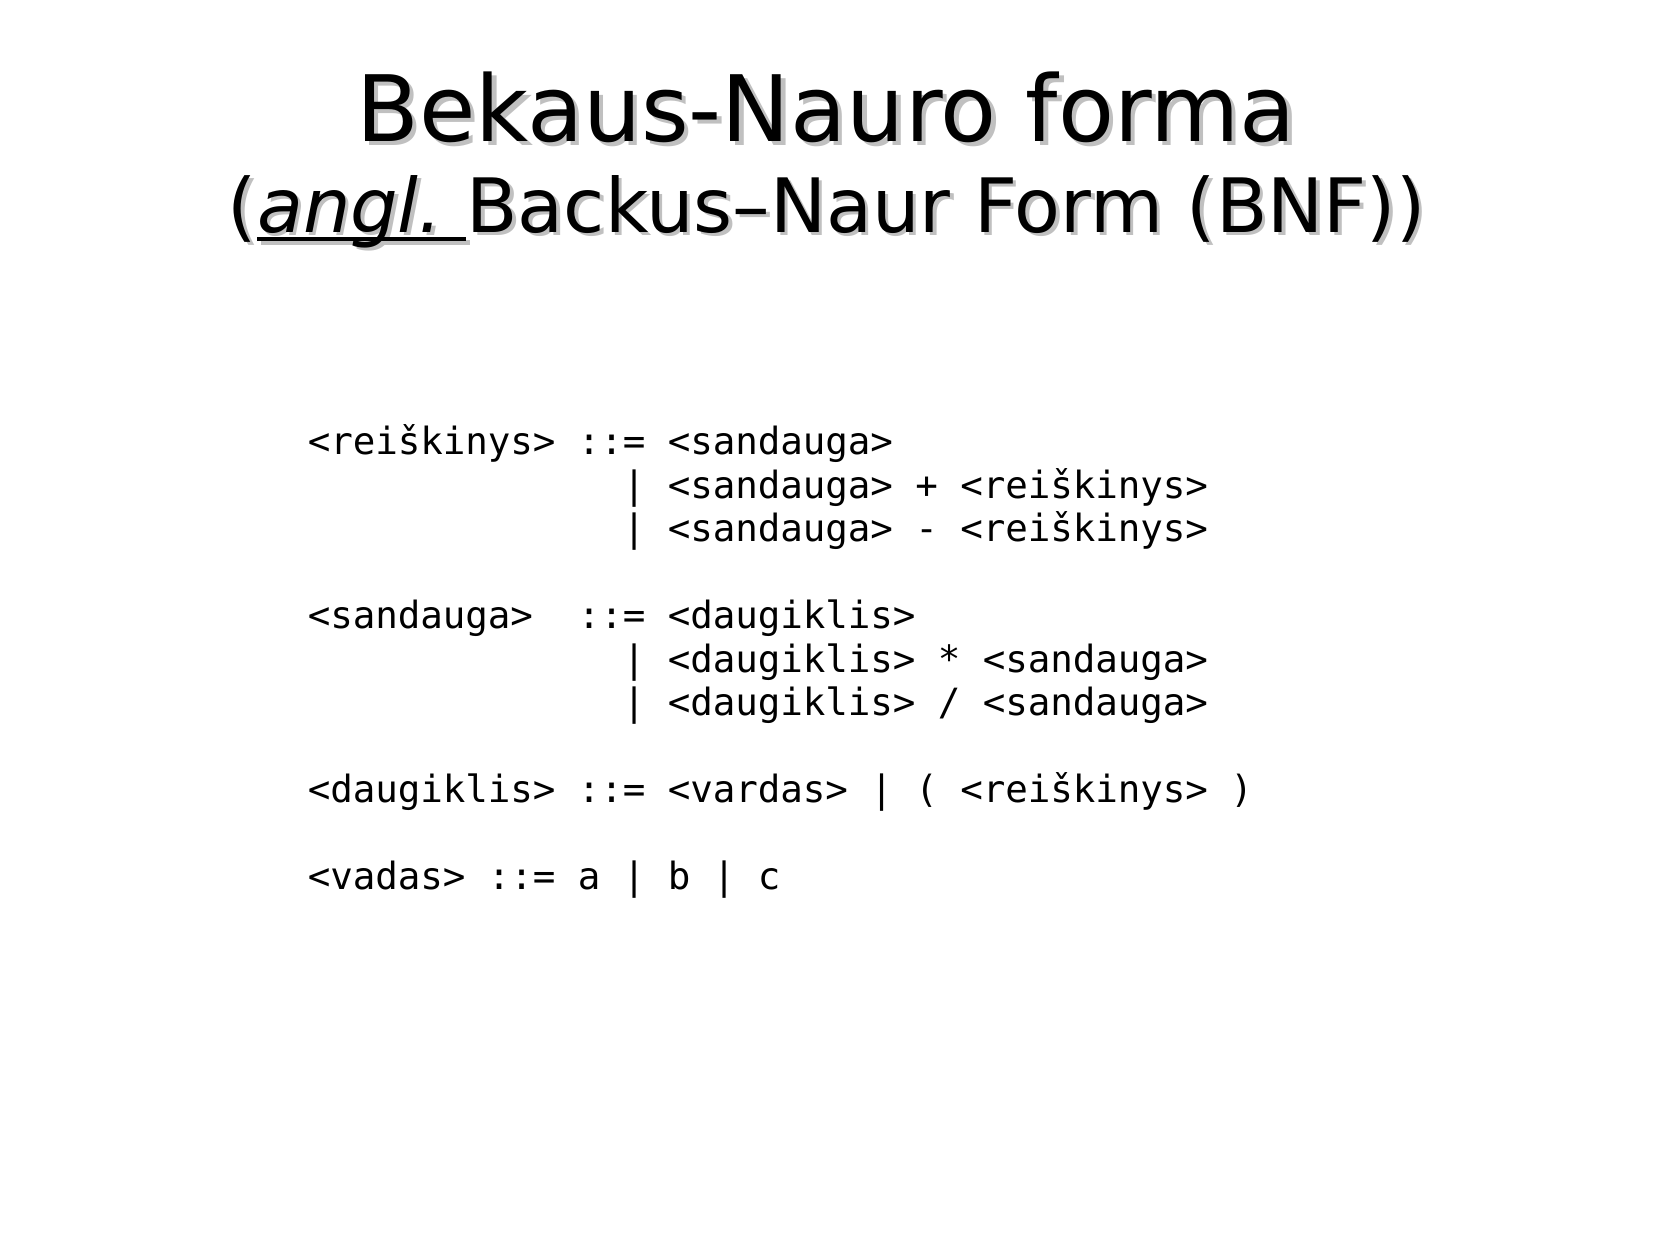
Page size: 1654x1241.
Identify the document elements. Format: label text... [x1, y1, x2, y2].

text_box <reiškinys> ::= <sandauga> | <sandauga> + <reiškinys> | <sandauga> - <reiškinys> <sandauga> ::= <daugiklis> | <daugiklis> * <sandauga> | <daugiklis> / <sandauga> <daugiklis> ::= <vardas> | ( <reiškinys> ) <vadas> ::= a | b | c [293, 412, 1268, 907]
title Bekaus-Nauro forma (angl. Backus–Naur Form (BNF)) [82, 55, 1571, 251]
